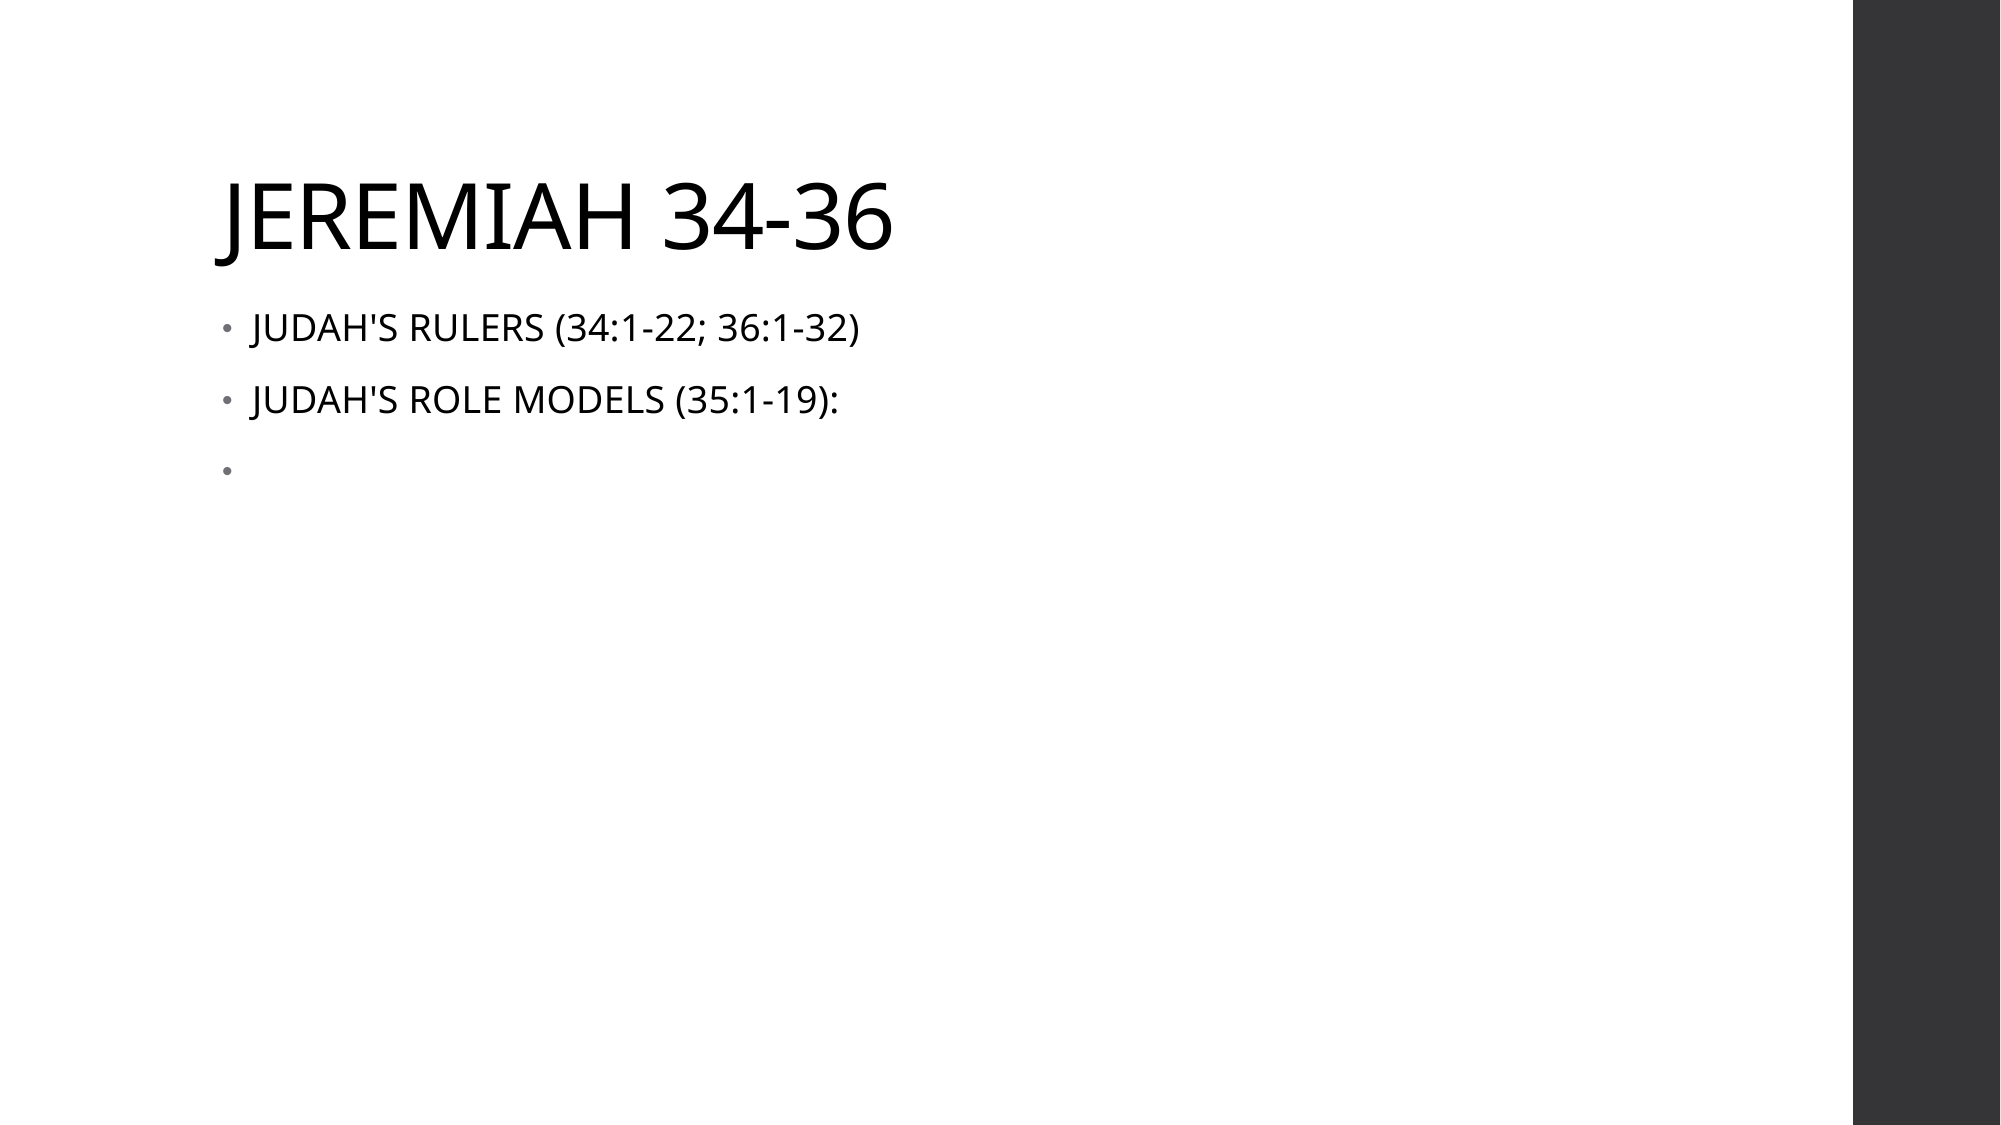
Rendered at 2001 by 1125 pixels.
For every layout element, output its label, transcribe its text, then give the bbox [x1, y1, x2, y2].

title JEREMIAH 34-36 [206, 60, 1797, 278]
list JUDAH'S RULERS (34:1-22; 36:1-32) JUDAH'S ROLE MODELS (35:1-19): [206, 299, 1617, 1014]
